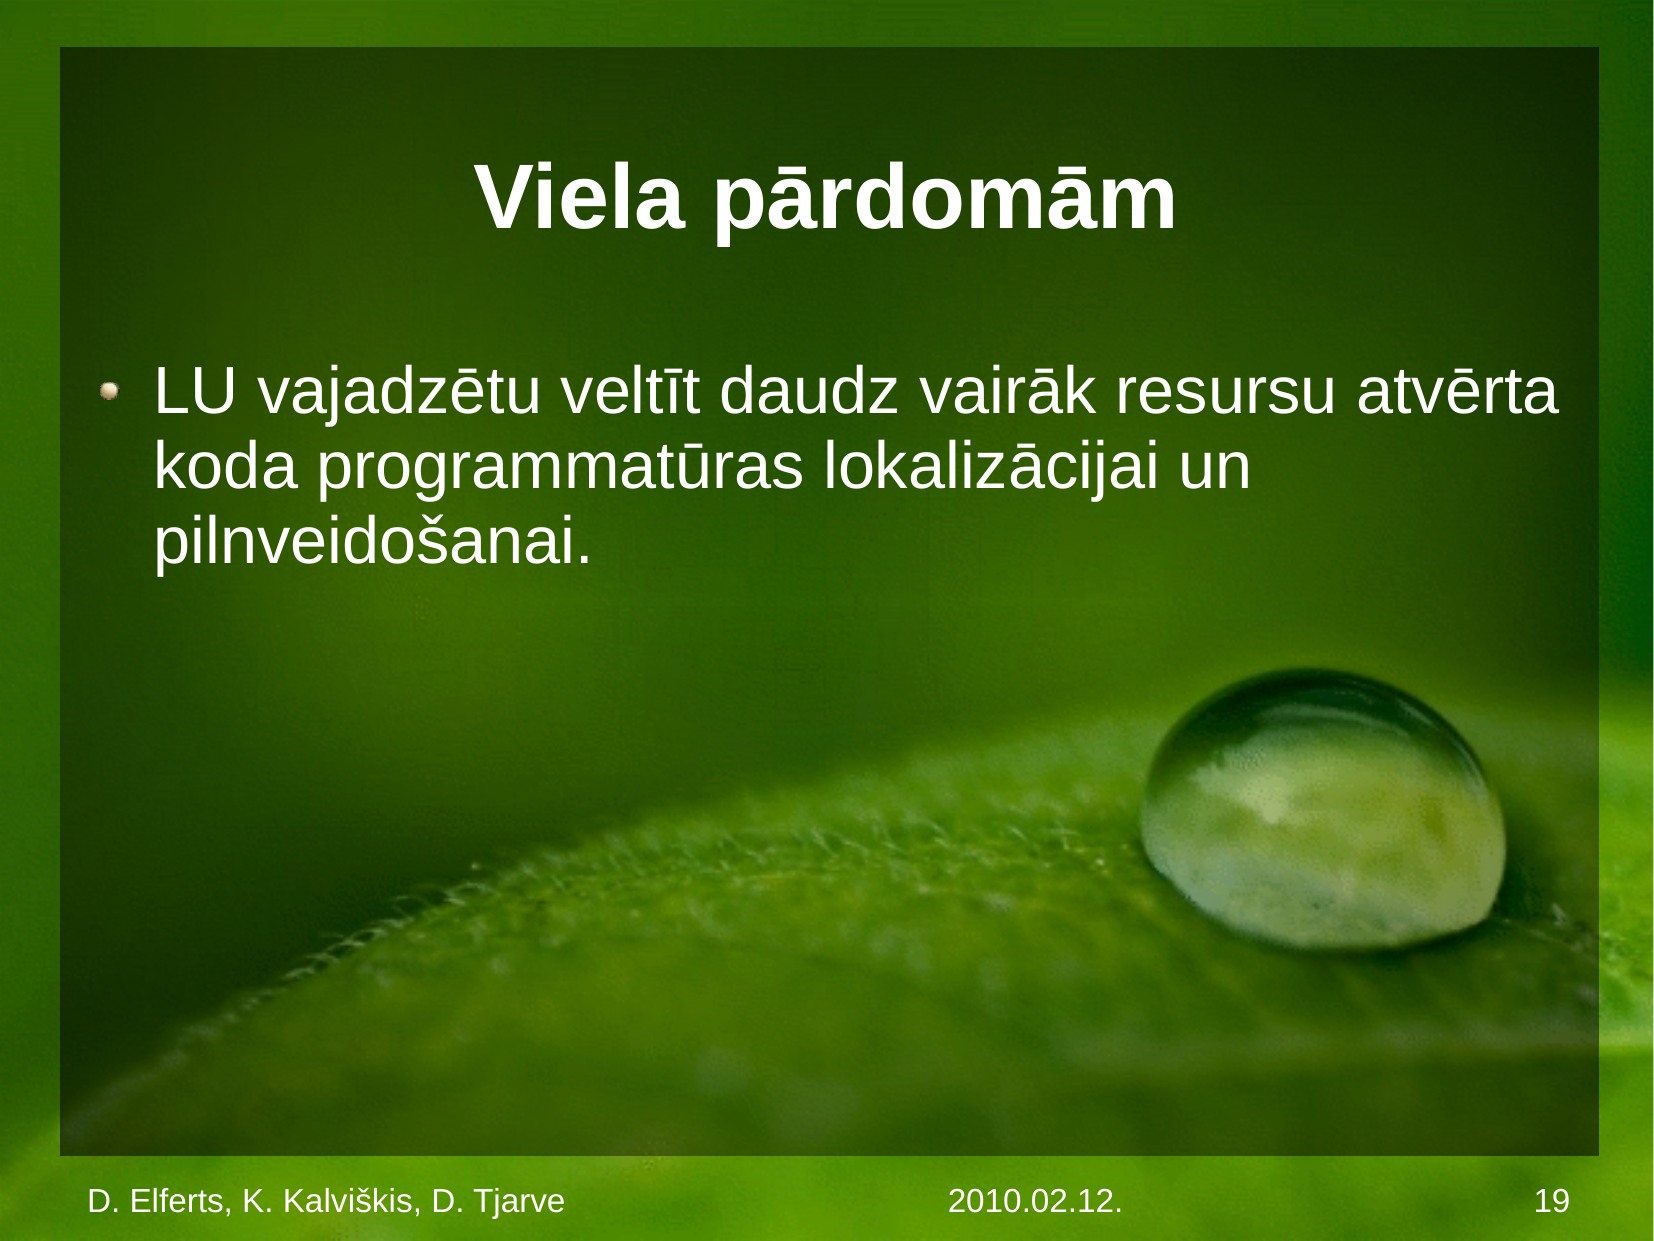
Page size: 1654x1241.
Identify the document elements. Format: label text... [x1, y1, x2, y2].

picture [0, 0, 1654, 1241]
list LU vajadzētu veltīt daudz vairāk resursu atvērta koda programmatūras lokalizācijai un pilnveidošanai. [82, 353, 1571, 1094]
title Viela pārdomām [82, 80, 1571, 313]
